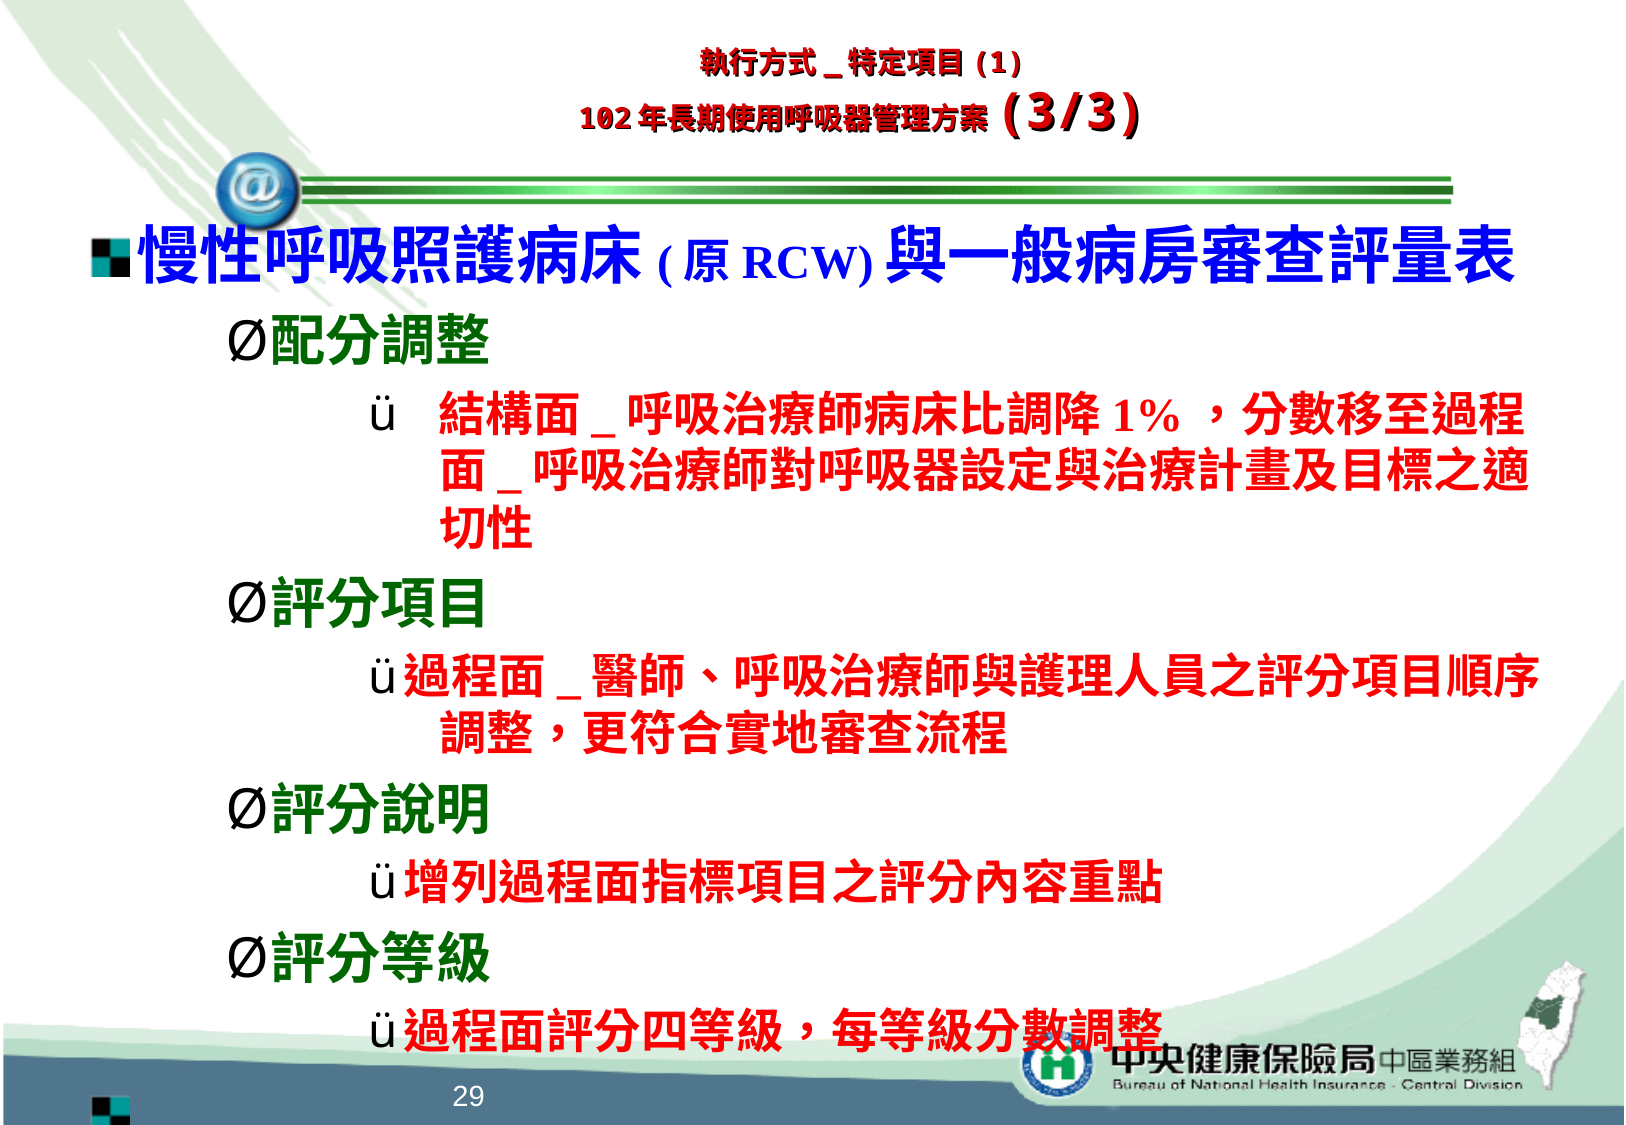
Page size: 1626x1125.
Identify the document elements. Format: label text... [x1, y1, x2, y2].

text_box [437, 1065, 817, 1125]
title 執行方式_特定項目(1) 102年長期使用呼吸器管理方案(3/3) [162, 0, 1562, 185]
list 慢性呼吸照護病床(原RCW)與一般病房審查評量表 配分調整 結構面_呼吸治療師病床比調降1%，分數移至過程面_呼吸治療師對呼吸器設定與治療計畫及目標之適切性 評分項目 過程面_醫師、呼吸治療師與護理人員之評分項目順序調整，更符合實地審查流程 評分說明 增列過程面指標項目之評分內容重點 評分等級 過程面評分四等級，每等級分數調整 [68, 208, 1581, 1071]
